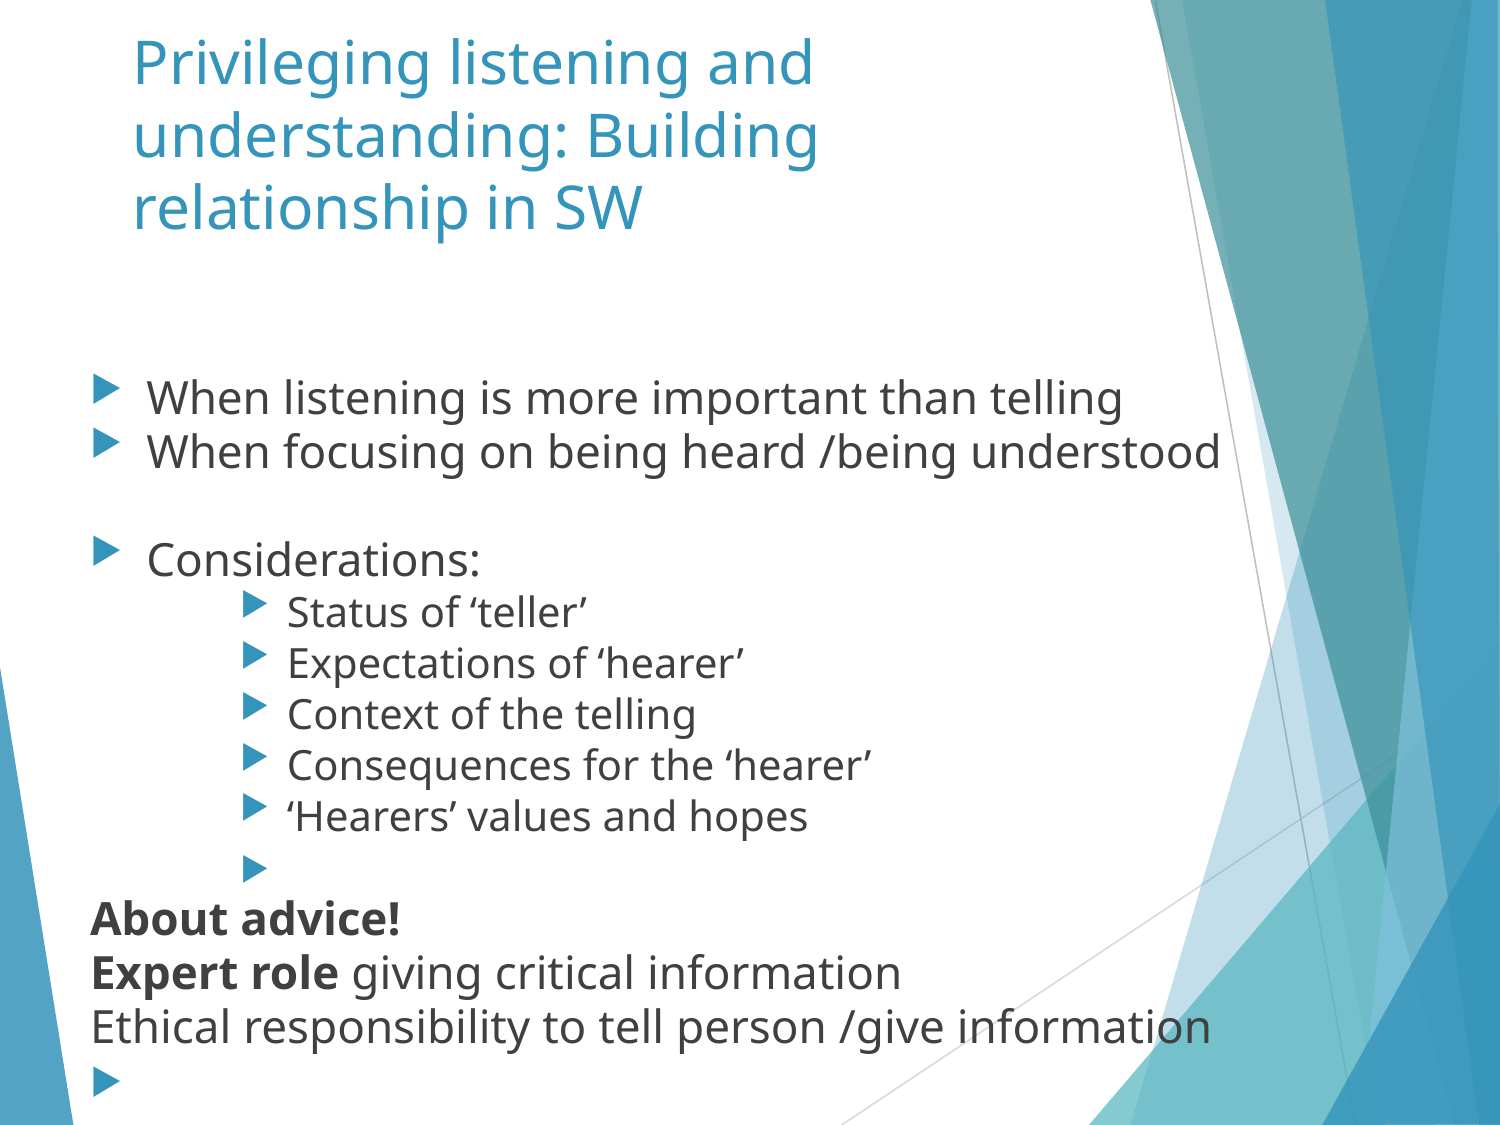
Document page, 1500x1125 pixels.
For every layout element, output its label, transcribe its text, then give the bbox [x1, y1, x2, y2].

list When listening is more important than telling When focusing on being heard /being understood Considerations: Status of ‘teller’ Expectations of ‘hearer’ Context of the telling Consequences for the ‘hearer’ ‘Hearers’ values and hopes About advice! Expert role giving critical information Ethical responsibility to tell person /give information [75, 305, 1426, 1059]
title Privileging listening and understanding: Building relationship in SW [117, 16, 1160, 270]
